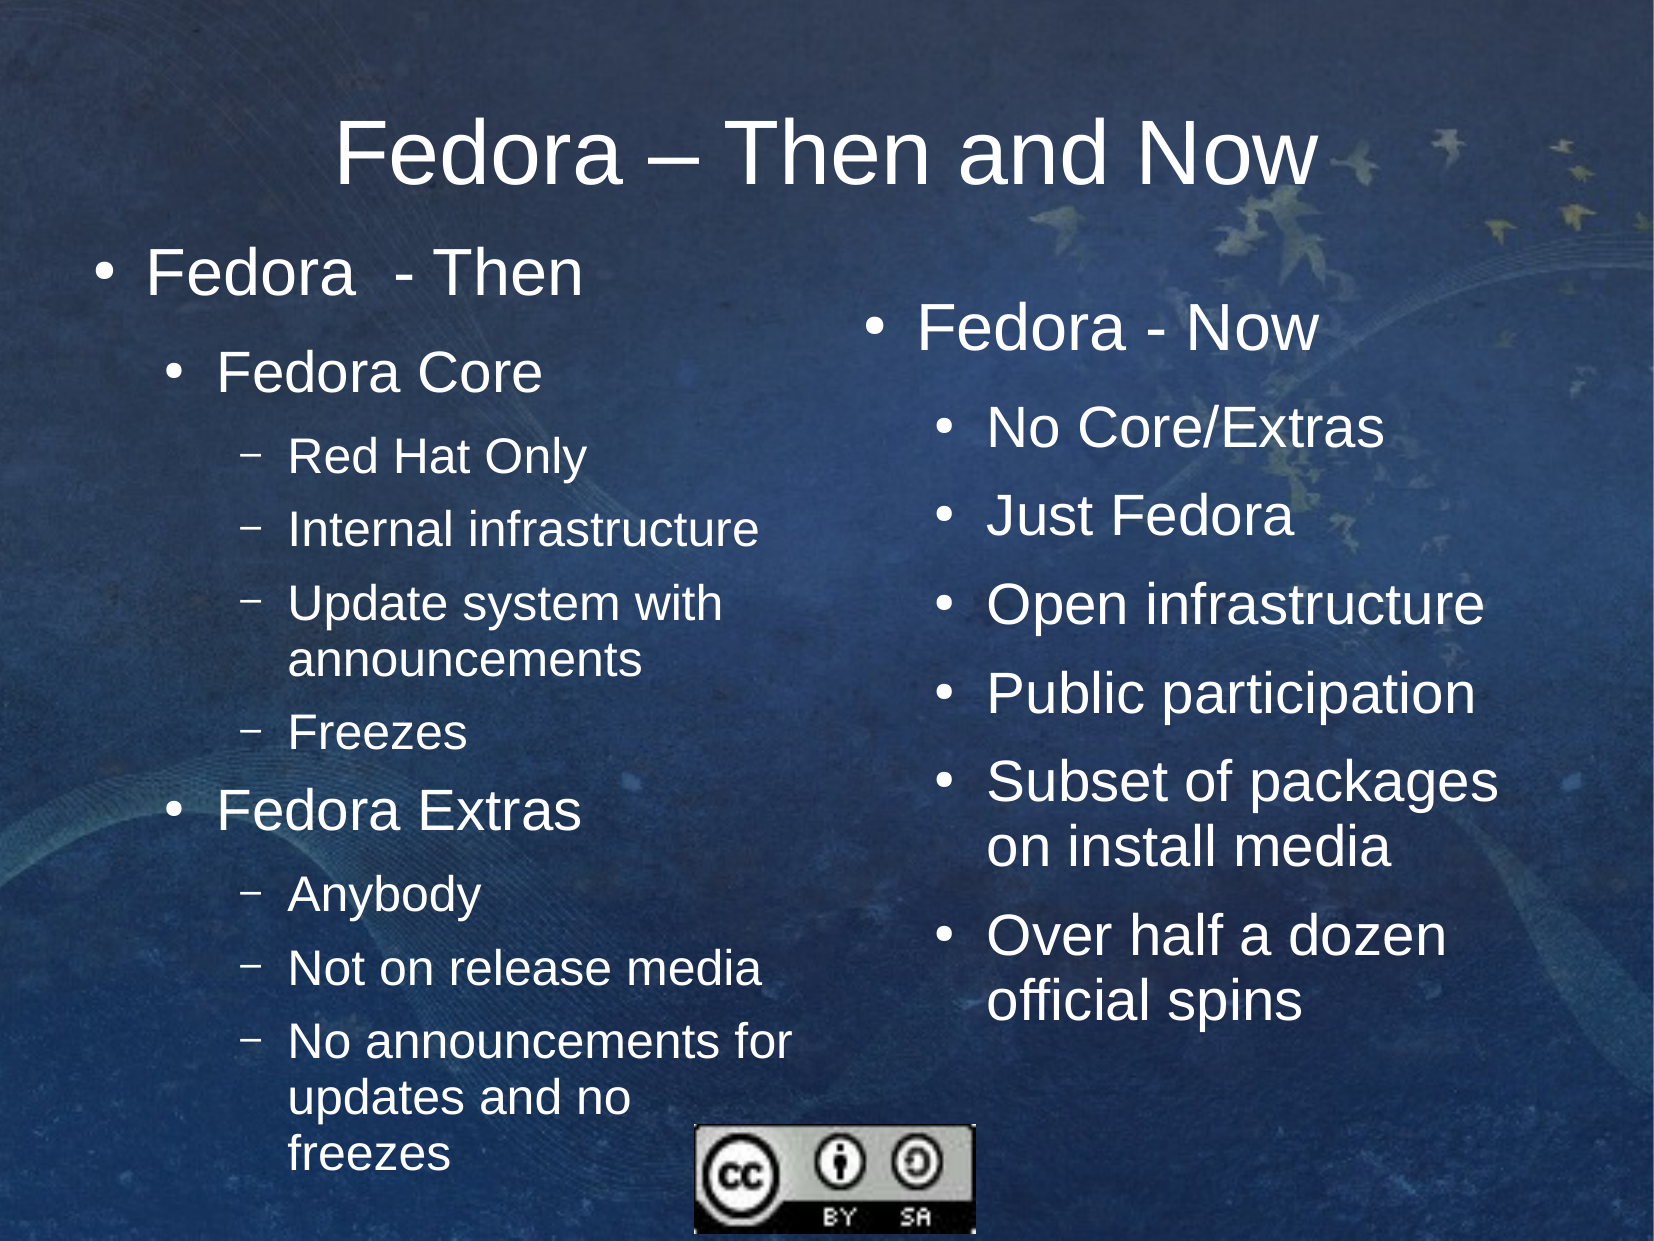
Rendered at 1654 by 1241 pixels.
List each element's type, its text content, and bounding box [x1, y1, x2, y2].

picture [0, 0, 1654, 1241]
list Fedora - Now No Core/Extras Just Fedora Open infrastructure Public participation Subset of packages on install media Over half a dozen official spins [845, 290, 1572, 1109]
list Fedora - Then Fedora Core Red Hat Only Internal infrastructure Update system with announcements Freezes Fedora Extras Anybody Not on release media No announcements for updates and no freezes [75, 235, 802, 1181]
title Fedora – Then and Now [82, 49, 1571, 257]
